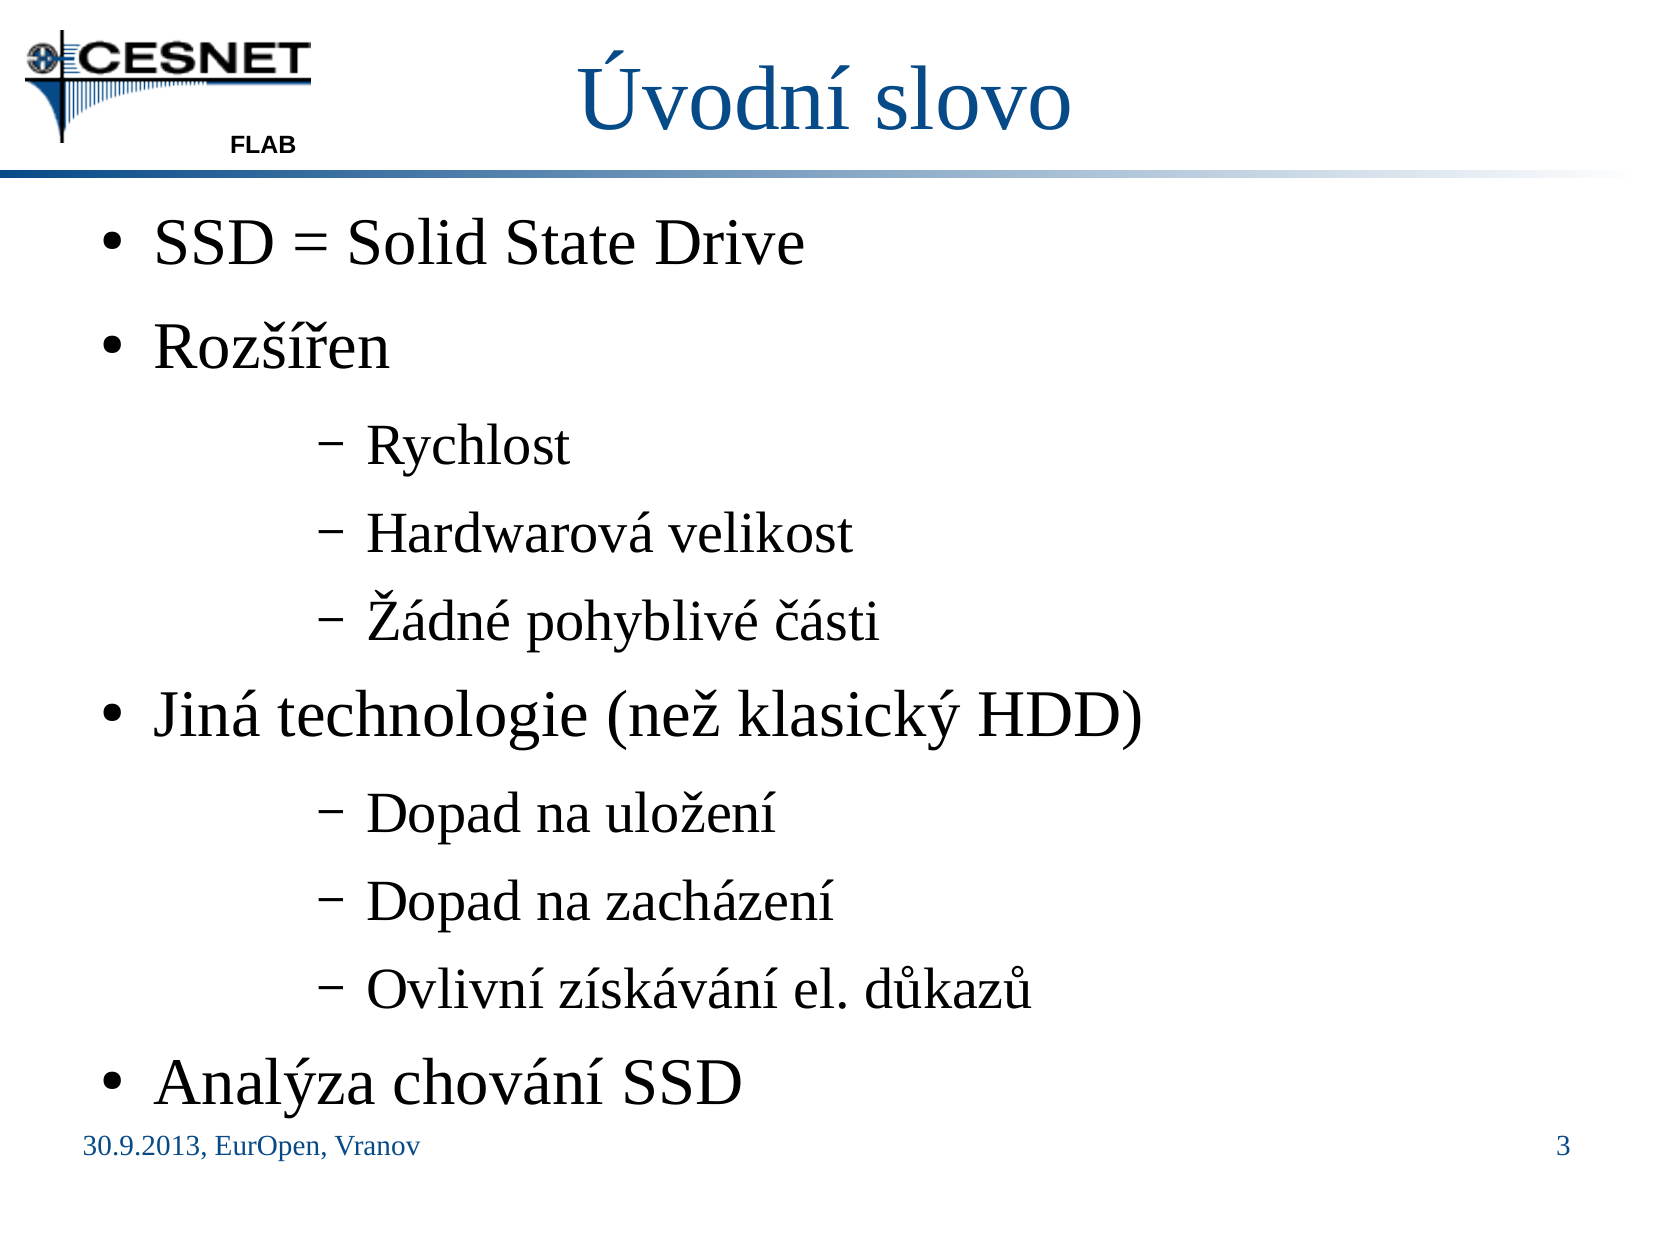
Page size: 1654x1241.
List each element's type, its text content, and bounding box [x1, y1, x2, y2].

list SSD = Solid State Drive Rozšířen Rychlost Hardwarová velikost Žádné pohyblivé části Jiná technologie (než klasický HDD) Dopad na uložení Dopad na zacházení Ovlivní získávání el. důkazů Analýza chování SSD [82, 205, 1571, 1120]
title Úvodní slovo [79, 47, 1571, 150]
picture [25, 30, 311, 143]
